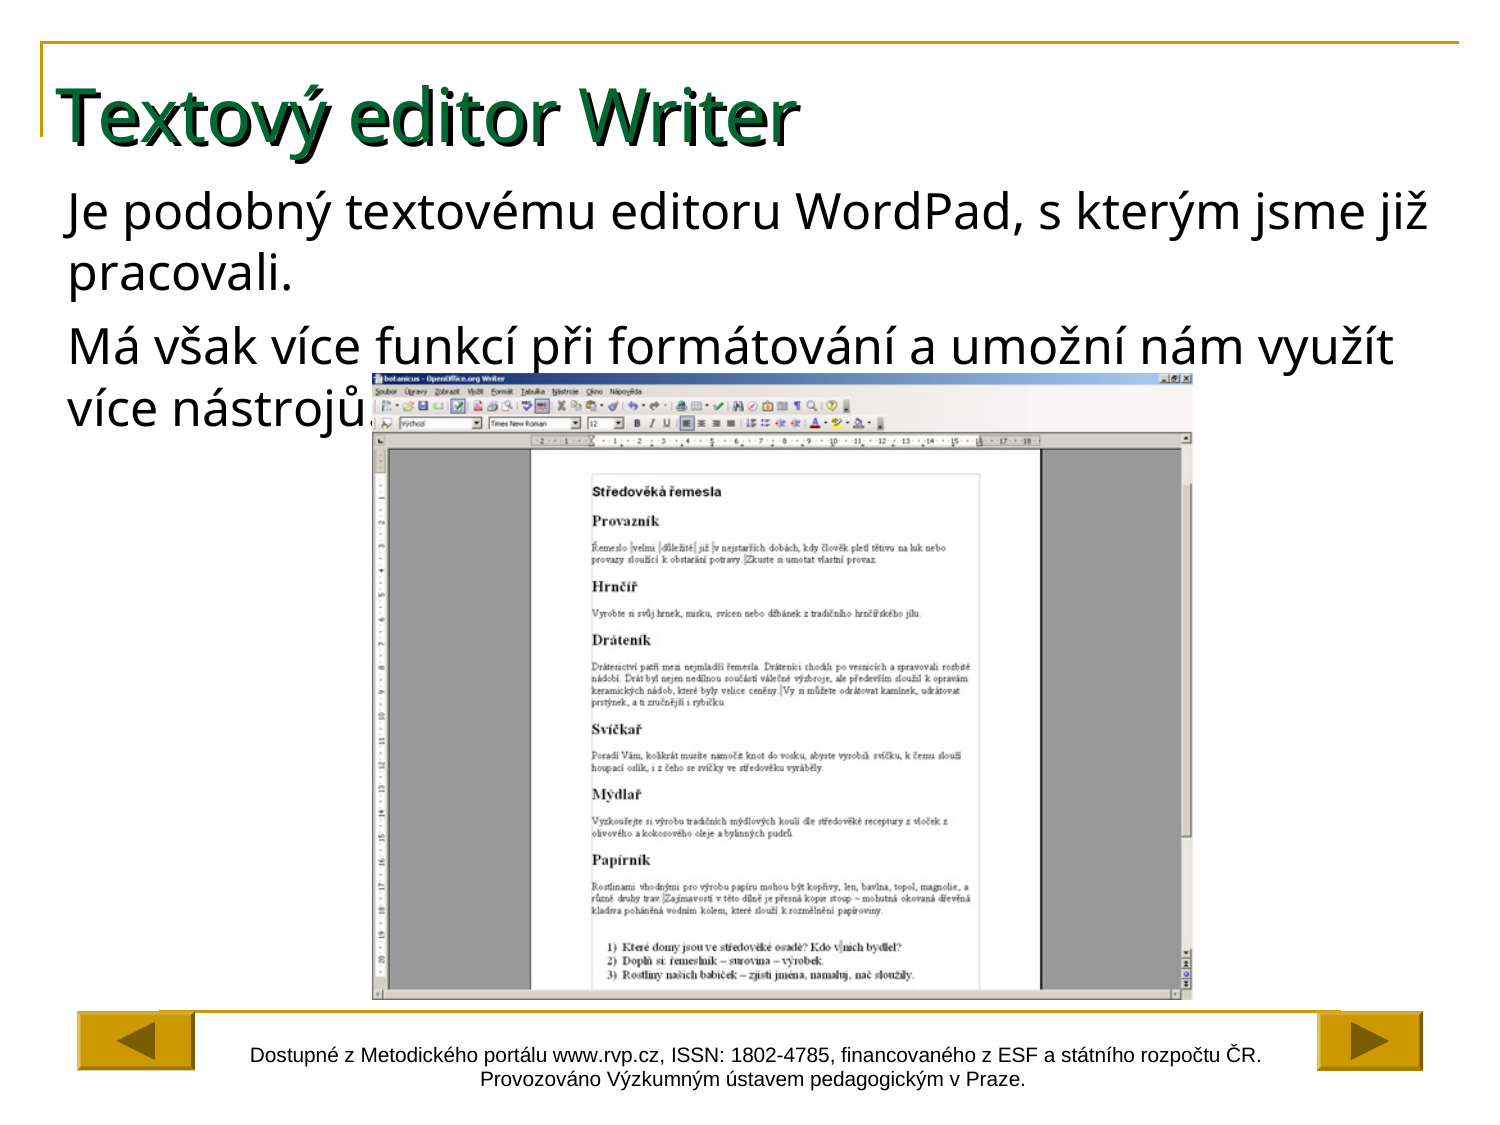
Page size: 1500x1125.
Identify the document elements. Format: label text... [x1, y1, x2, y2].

title Textový editor Writer [41, 54, 1211, 182]
picture [372, 373, 1193, 1000]
text_box [78, 1011, 195, 1071]
list Je podobný textovému editoru WordPad, s kterým jsme již pracovali. Má však více funkcí při formátování a umožní nám využít více nástrojů. [53, 172, 1447, 988]
text_box [1318, 1011, 1424, 1071]
